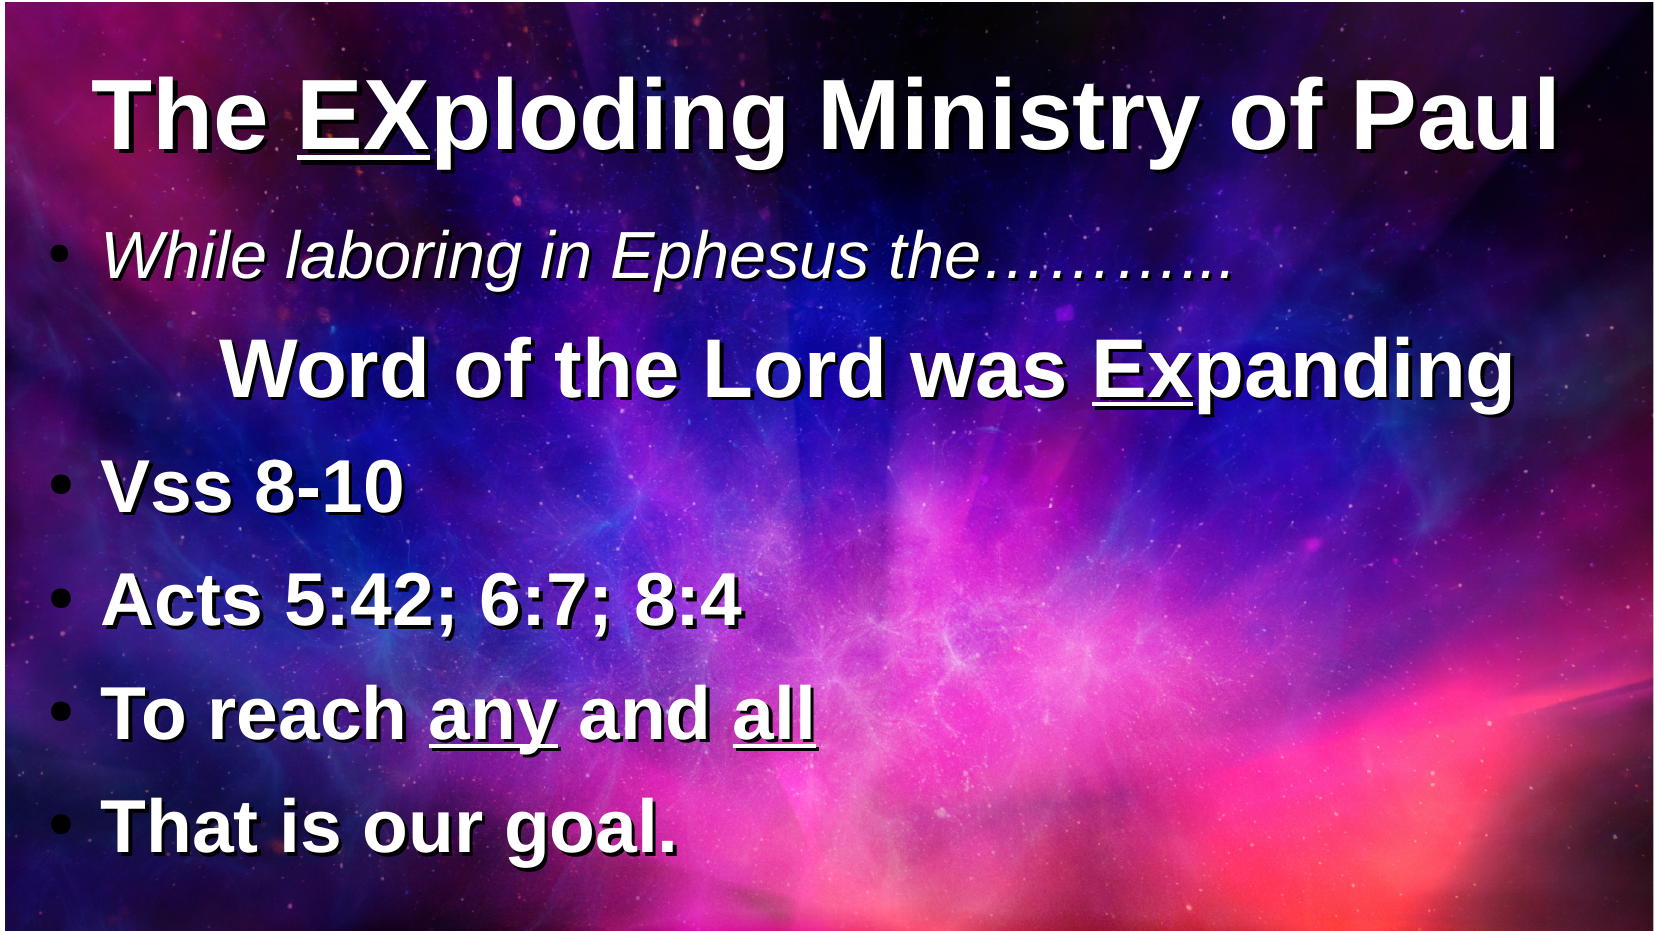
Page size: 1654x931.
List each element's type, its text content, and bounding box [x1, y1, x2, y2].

picture [5, 2, 1654, 931]
list While laboring in Ephesus the………... Word of the Lord was Expanding Vss 8-10 Acts 5:42; 6:7; 8:4 To reach any and all That is our goal. [30, 217, 1636, 916]
title The EXploding Ministry of Paul [82, 37, 1571, 193]
